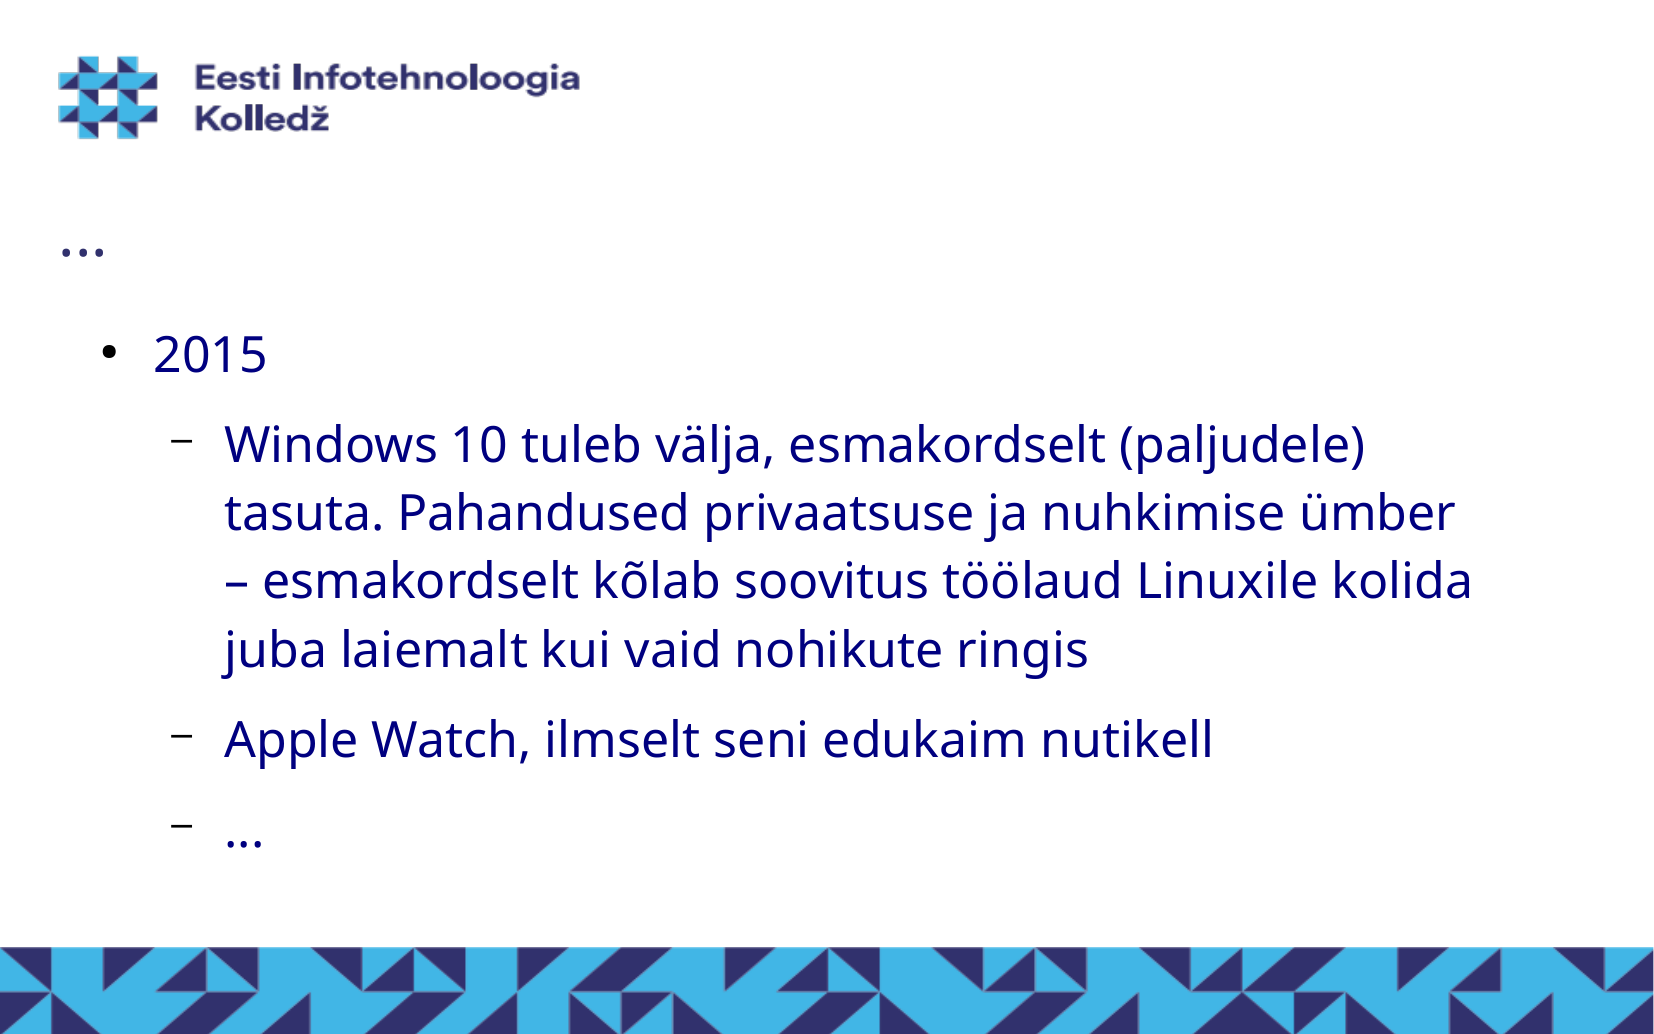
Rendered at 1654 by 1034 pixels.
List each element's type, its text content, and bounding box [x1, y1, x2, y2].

list 2015 Windows 10 tuleb välja, esmakordselt (paljudele) tasuta. Pahandused privaatsuse ja nuhkimise ümber – esmakordselt kõlab soovitus töölaud Linuxile kolida juba laiemalt kui vaid nohikute ringis Apple Watch, ilmselt seni edukaim nutikell ... [82, 318, 1477, 910]
title ... [59, 158, 1489, 308]
